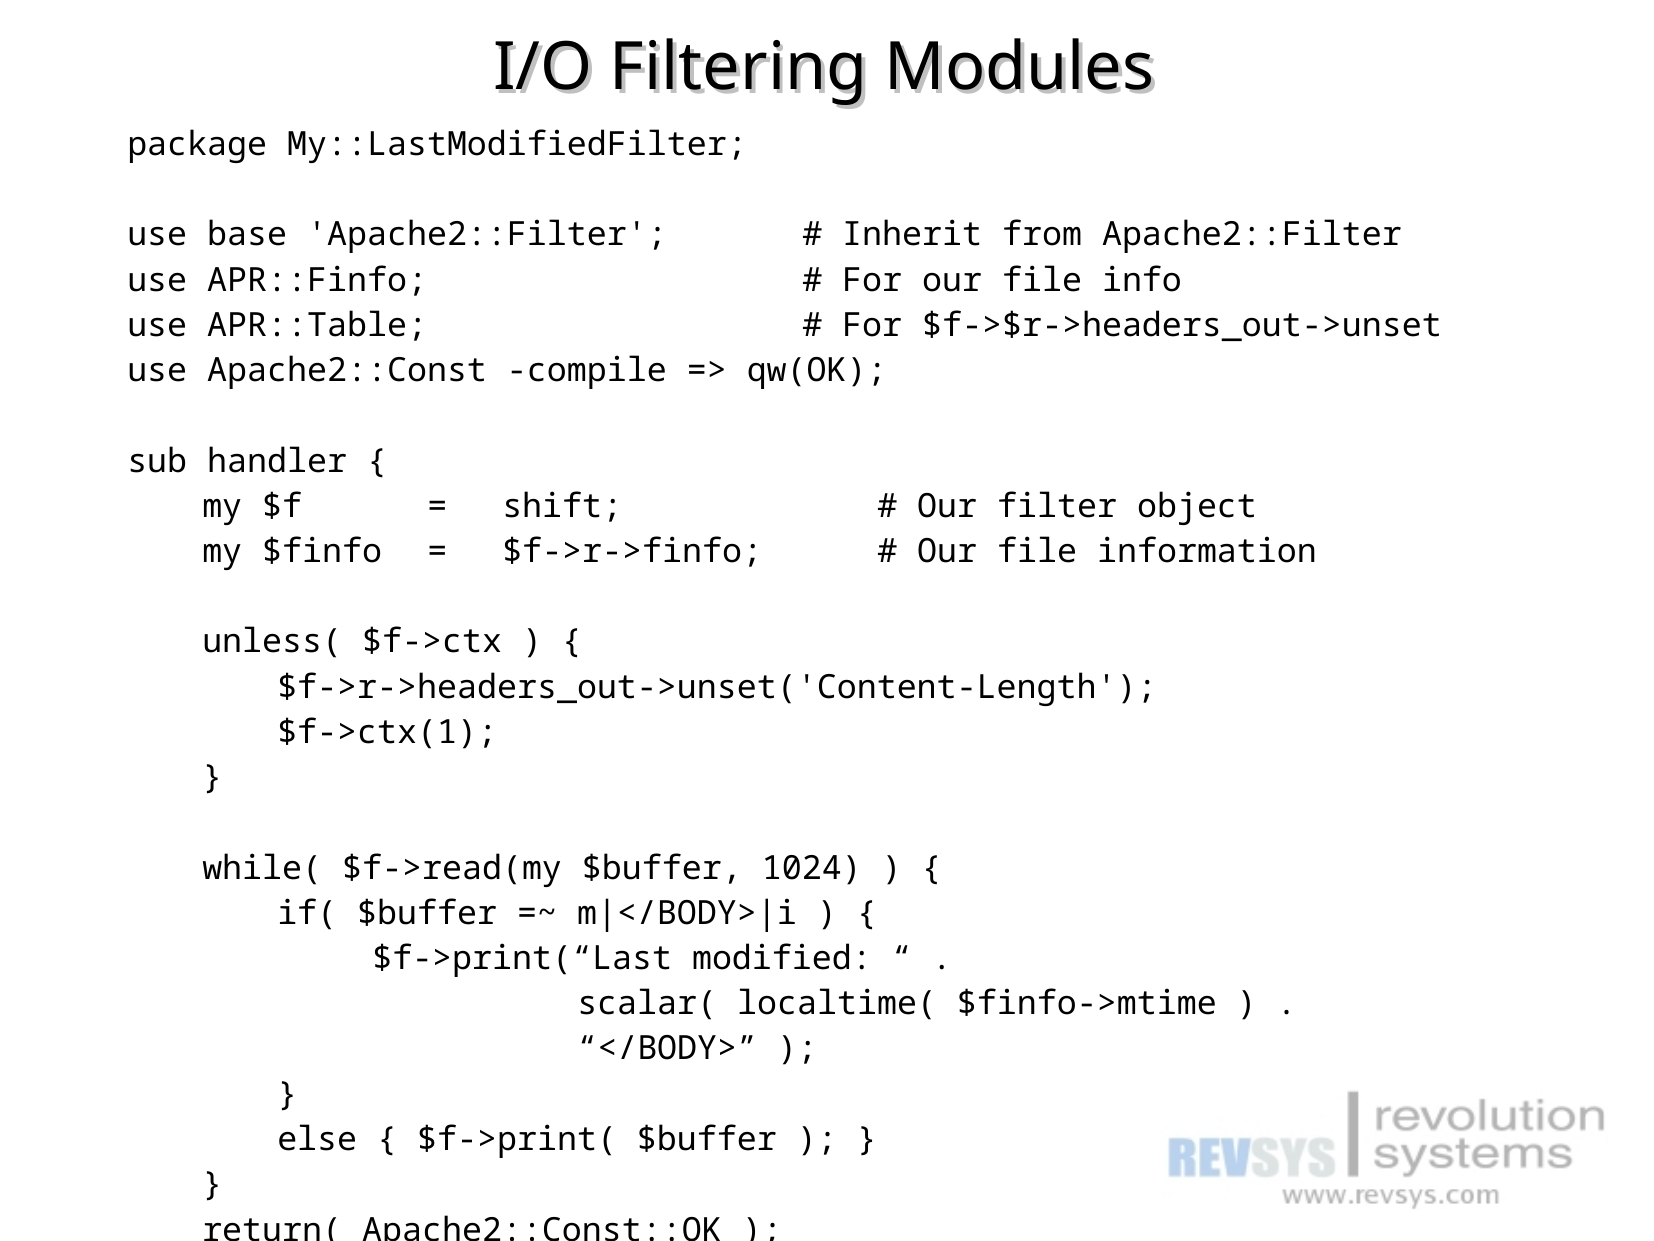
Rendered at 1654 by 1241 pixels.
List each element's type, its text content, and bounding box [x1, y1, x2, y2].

title I/O Filtering Modules [80, 14, 1569, 113]
text_box package My::LastModifiedFilter; use base 'Apache2::Filter'; # Inherit from Apache2::Filter use APR::Finfo; # For our file info use APR::Table; # For $f->$r->headers_out->unset use Apache2::Const -compile => qw(OK); sub handler { my $f = shift; # Our filter object my $finfo = $f->r->finfo; # Our file information unless( $f->ctx ) { $f->r->headers_out->unset('Content-Length'); $f->ctx(1); } while( $f->read(my $buffer, 1024) ) { if( $buffer =~ m|</BODY>|i ) { $f->print(“Last modified: “ . scalar( localtime( $finfo->mtime ) . “</BODY>” ); } else { $f->print( $buffer ); } } return( Apache2::Const::OK ); } 1; [112, 112, 1538, 1241]
picture [1538, 1087, 1613, 1211]
